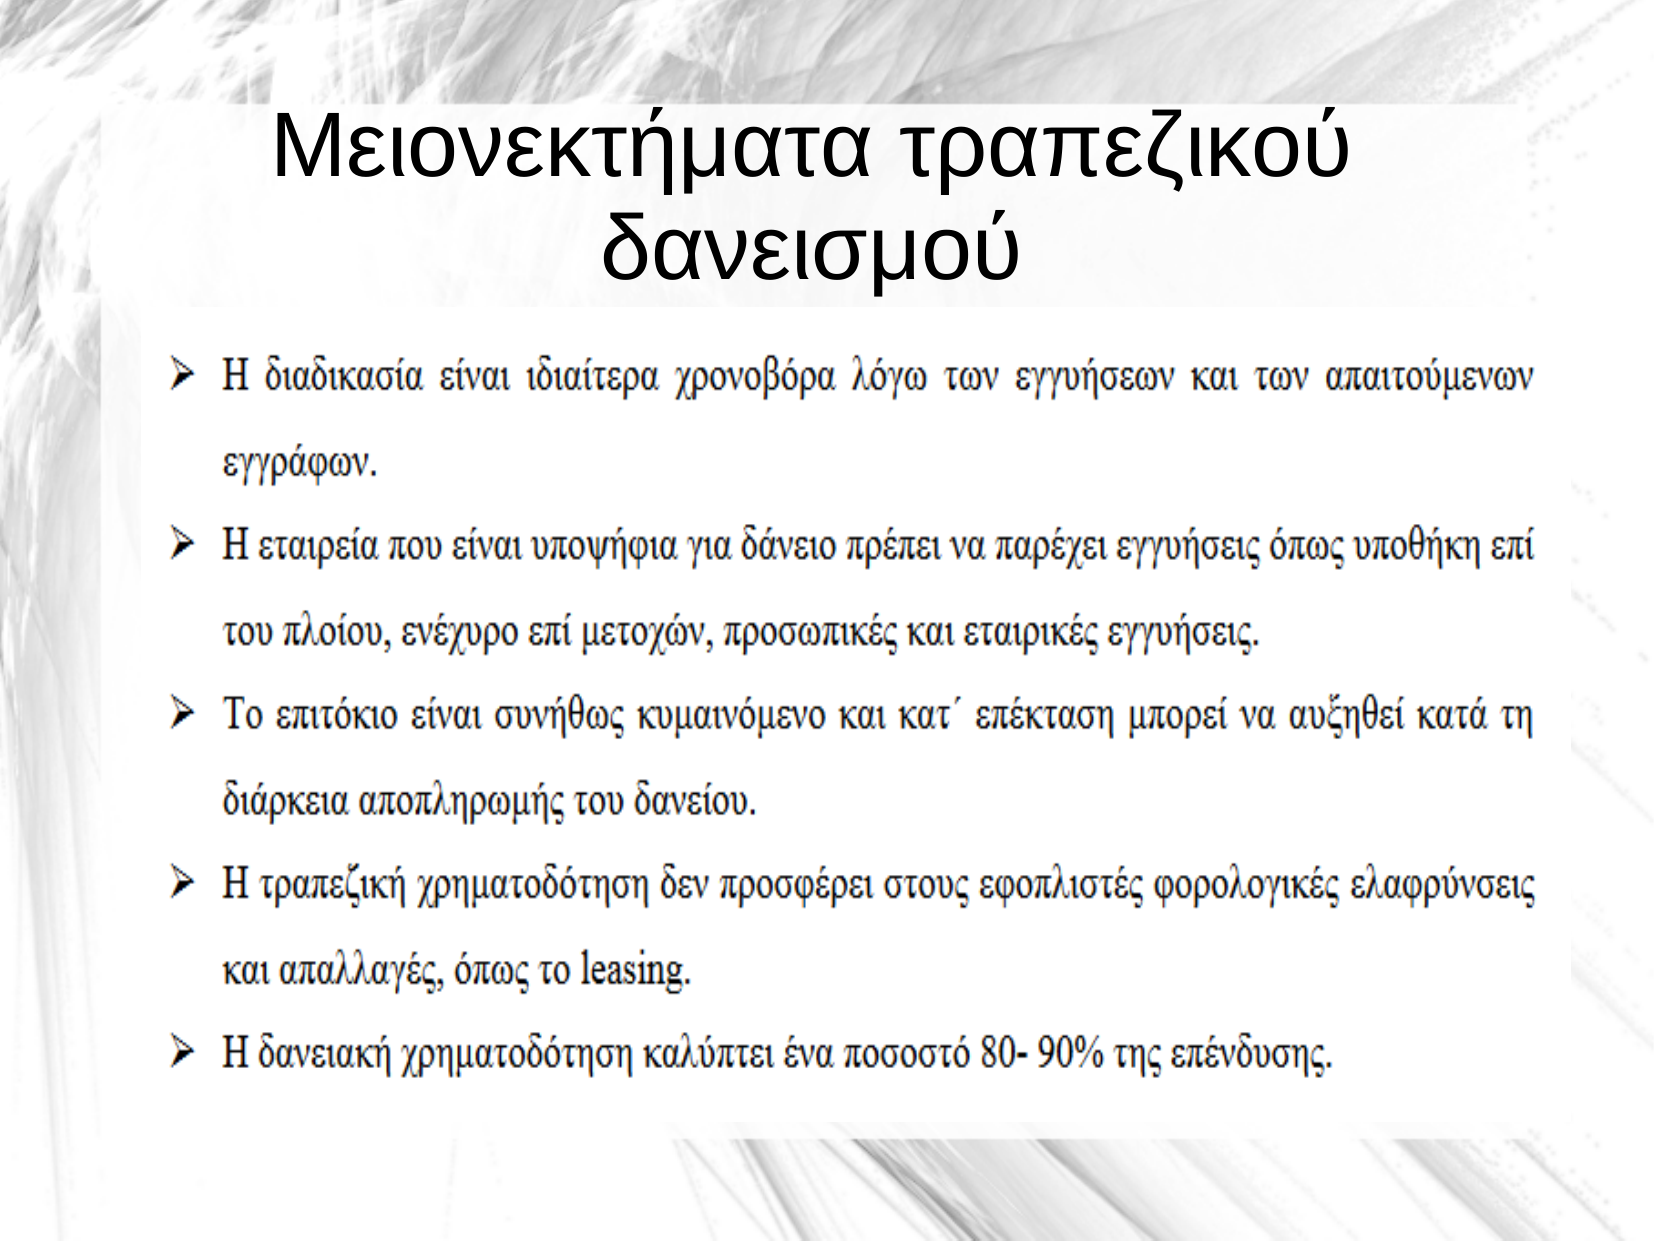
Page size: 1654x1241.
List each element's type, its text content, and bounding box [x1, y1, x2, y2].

picture [0, 0, 1654, 1241]
title Μειονεκτήματα τραπεζικού δανεισμού [118, 93, 1506, 299]
